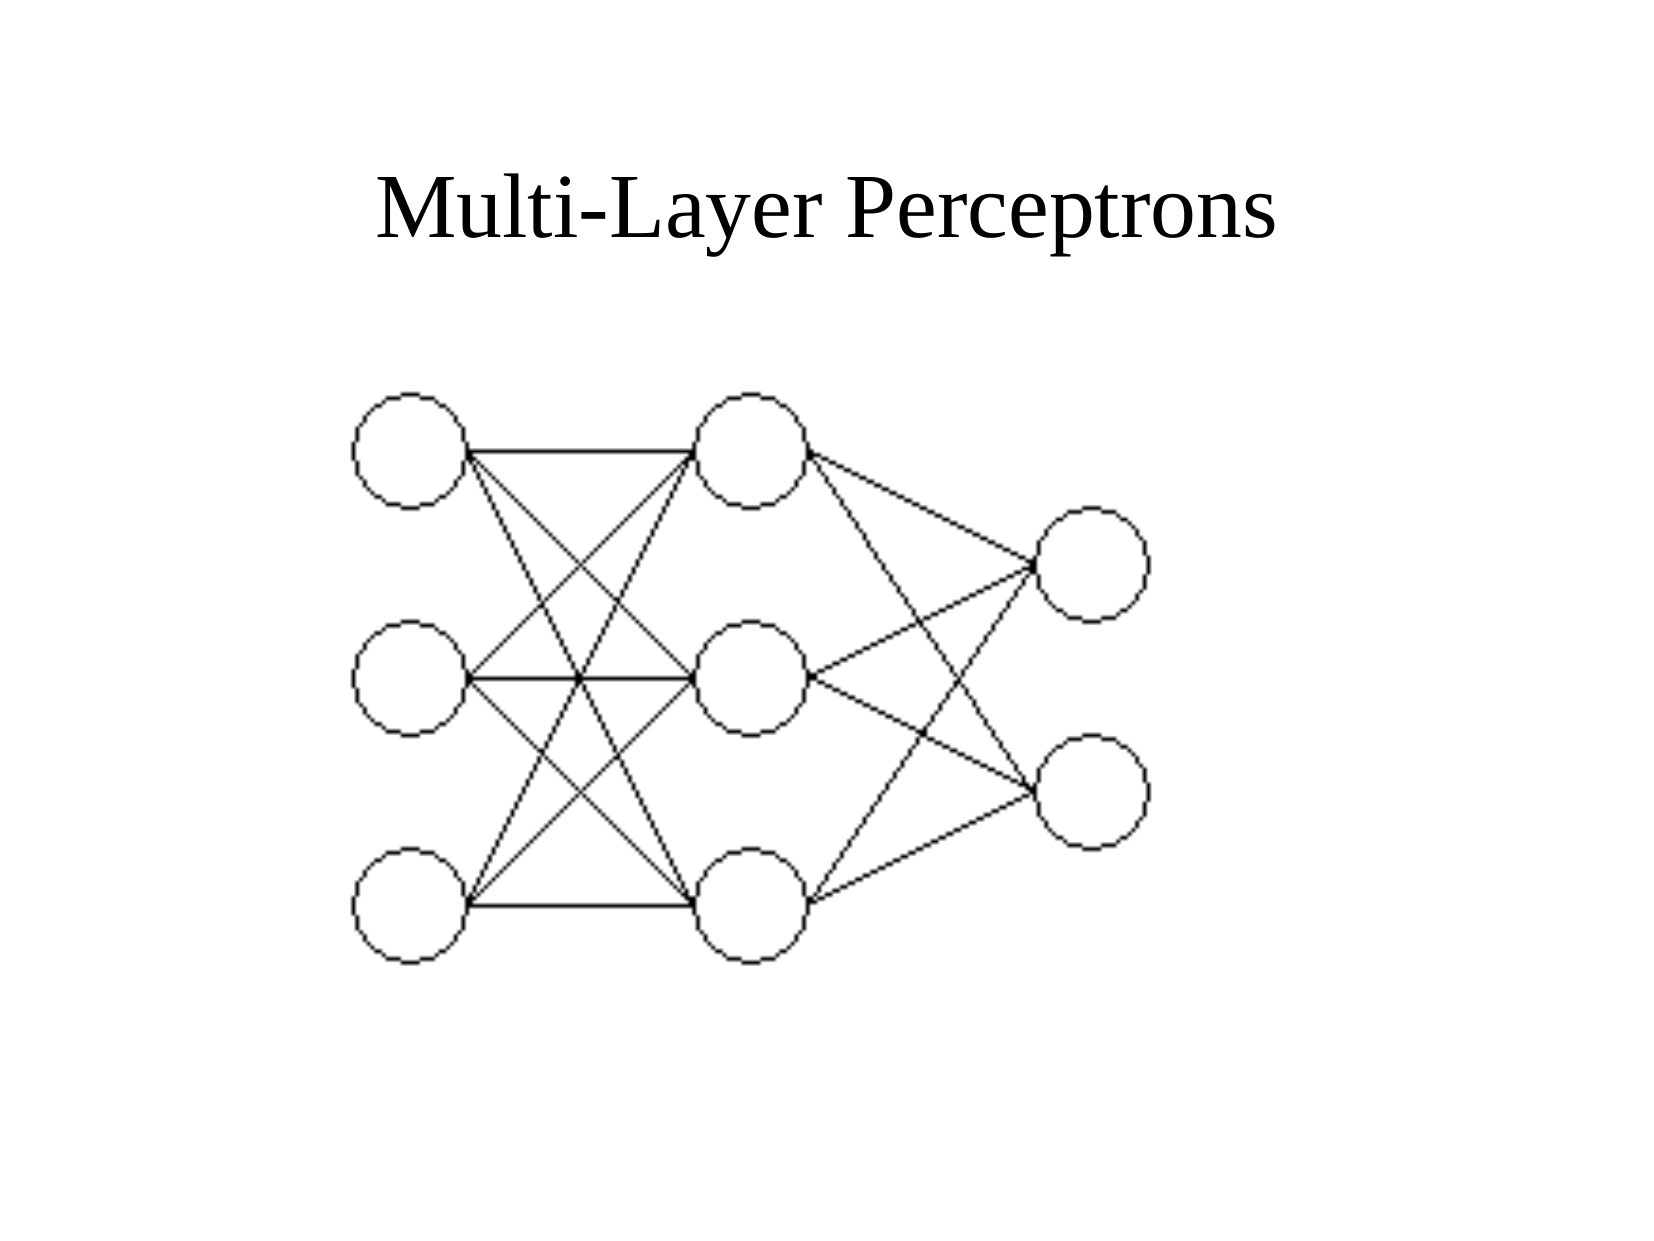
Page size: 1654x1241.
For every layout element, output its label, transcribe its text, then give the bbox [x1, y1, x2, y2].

title Multi-Layer Perceptrons [121, 102, 1534, 311]
chart [300, 341, 1201, 1019]
